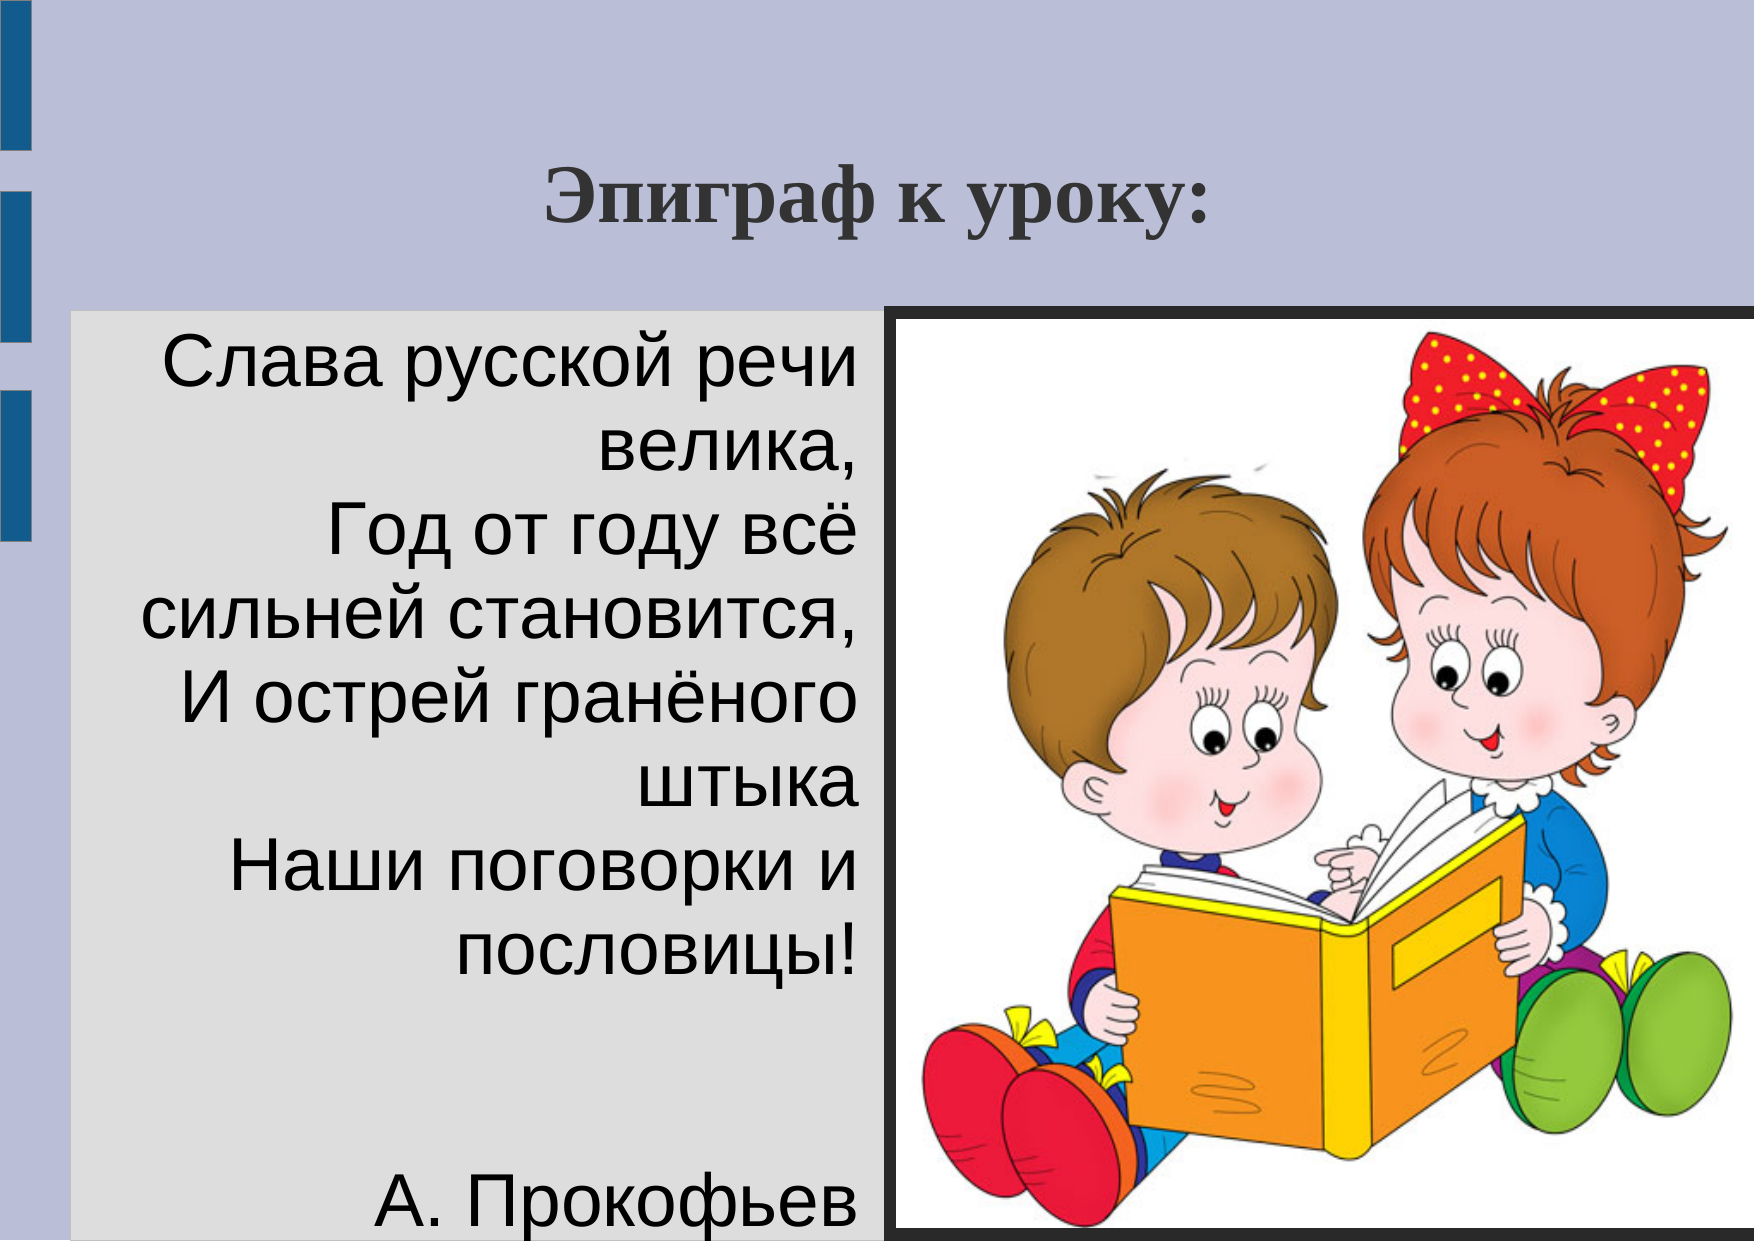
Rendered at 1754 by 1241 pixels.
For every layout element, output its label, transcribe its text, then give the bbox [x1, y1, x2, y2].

picture [896, 318, 1754, 1229]
list Слава русской речи велика, Год от году всё сильней становится, И острей гранёного штыка Наши поговорки и пословицы! А. Прокофьев [70, 318, 860, 1241]
title Эпиграф к уроку: [128, 91, 1627, 299]
